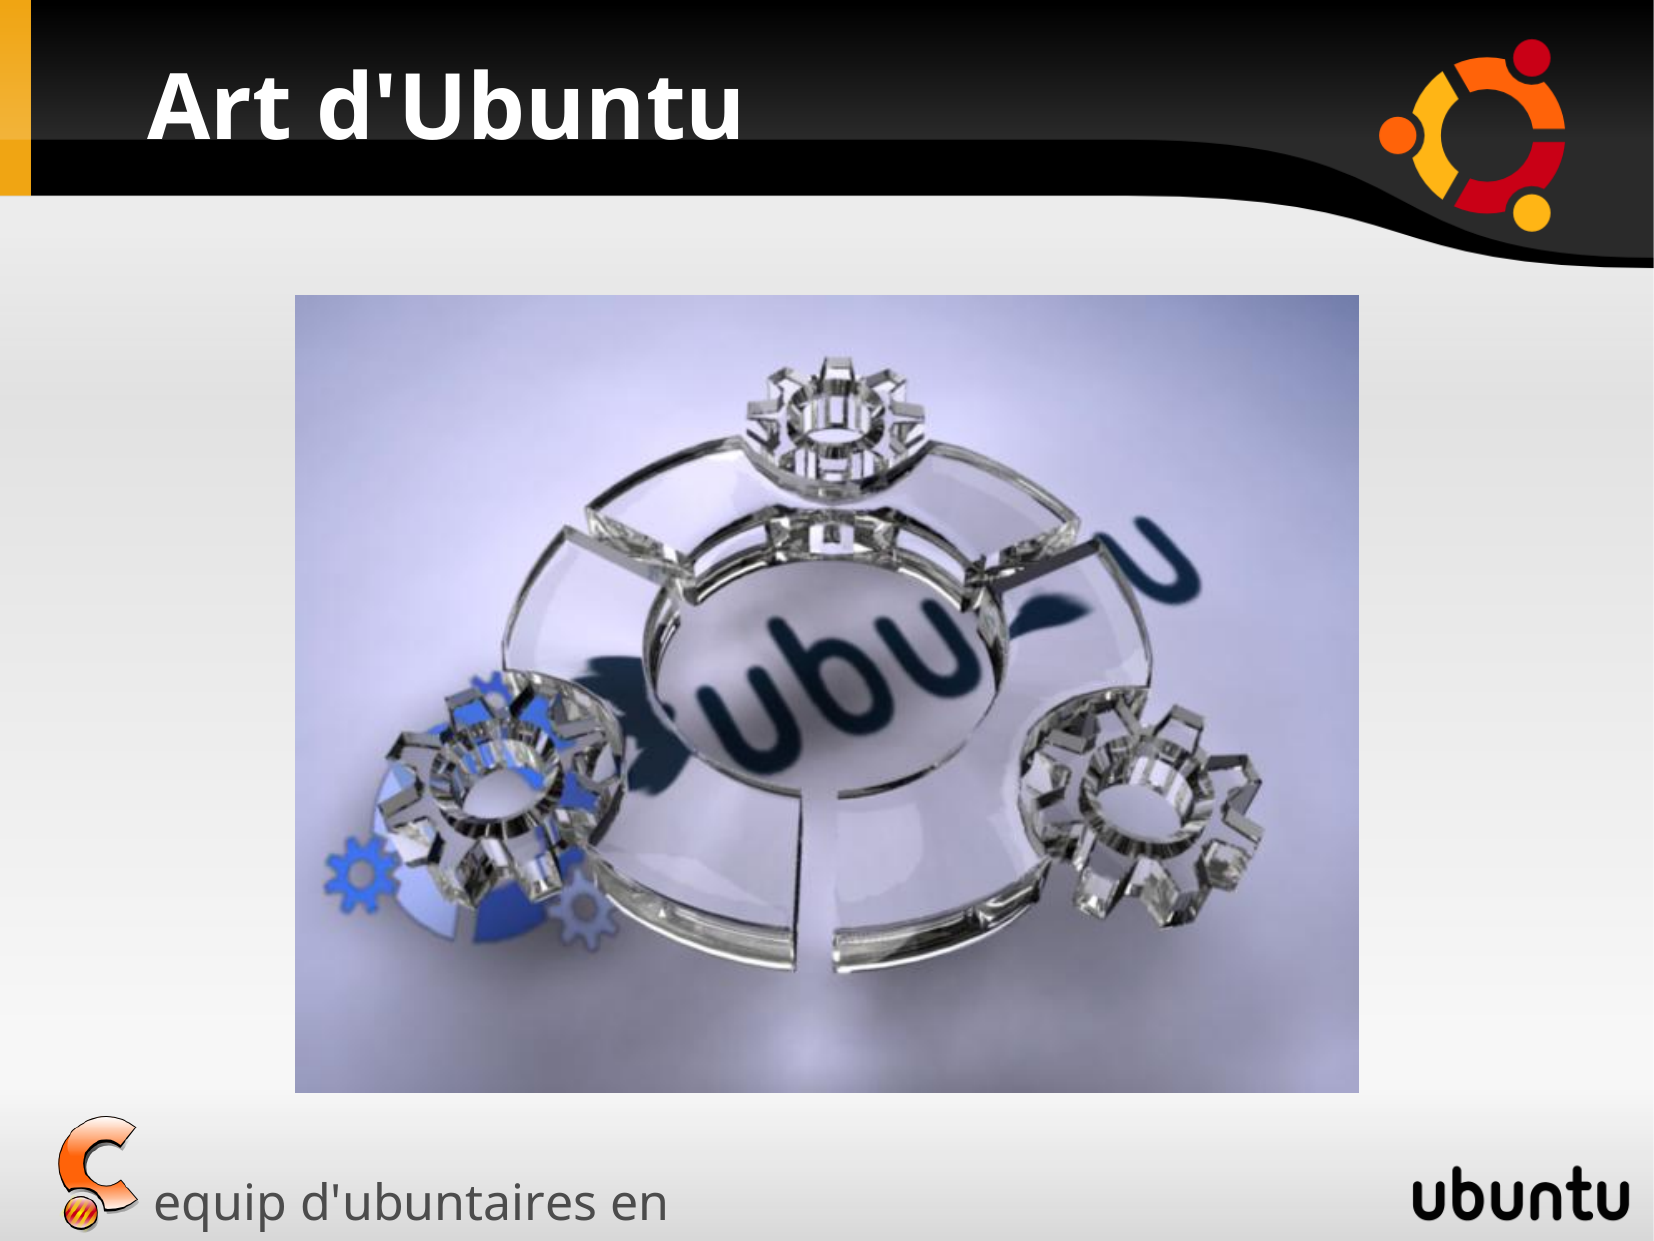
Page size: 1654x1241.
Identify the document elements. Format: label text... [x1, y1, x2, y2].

picture [0, 0, 1654, 1241]
title Art d'Ubuntu [0, 0, 1359, 208]
